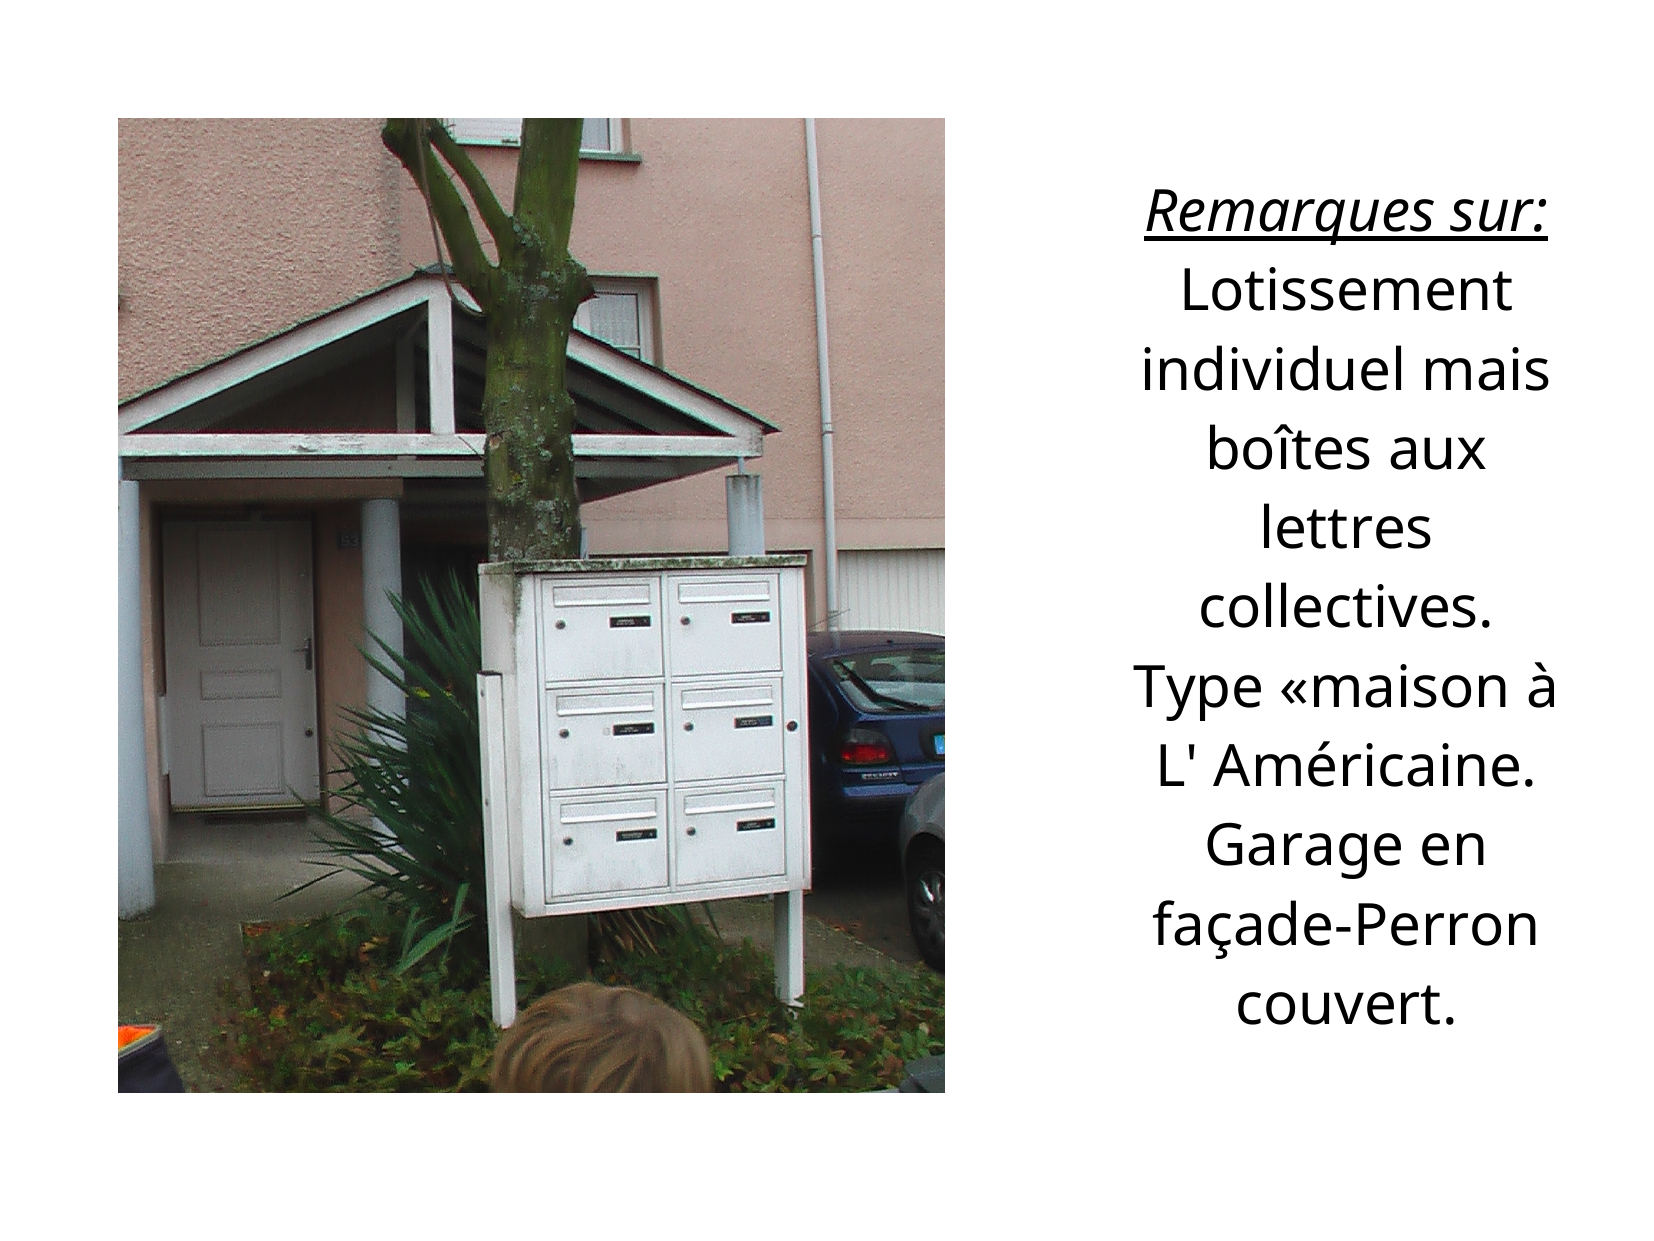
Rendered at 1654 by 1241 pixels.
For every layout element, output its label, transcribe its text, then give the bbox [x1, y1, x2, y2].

picture [118, 118, 945, 1093]
title Remarques sur: Lotissement individuel mais boîtes aux lettres collectives. Type «maison à L' Américaine. Garage en façade-Perron couvert. [1122, 118, 1571, 1093]
